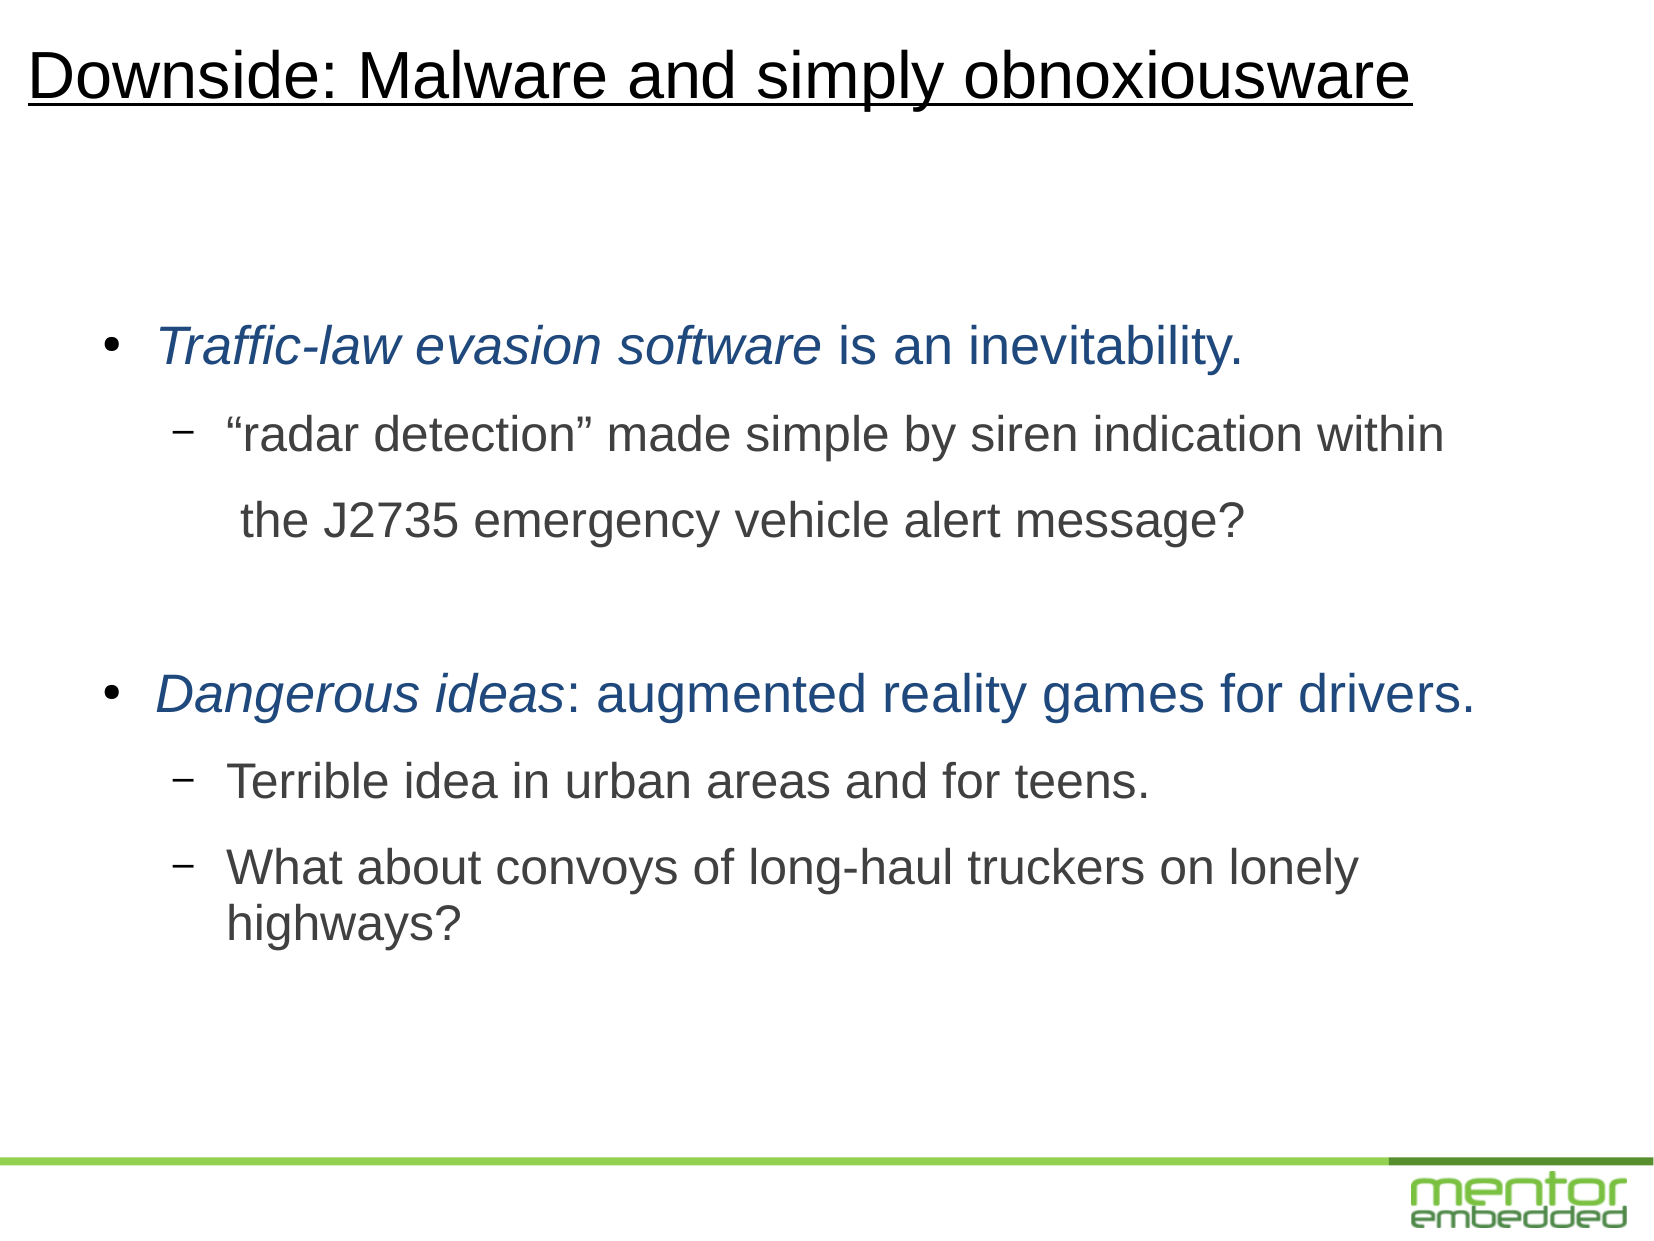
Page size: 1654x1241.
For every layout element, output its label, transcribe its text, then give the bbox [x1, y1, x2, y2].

title Downside: Malware and simply obnoxiousware [27, 13, 1640, 138]
picture [1411, 1171, 1627, 1228]
list Traffic-law evasion software is an inevitability. “radar detection” made simple by siren indication within the J2735 emergency vehicle alert message? Dangerous ideas: augmented reality games for drivers. Terrible idea in urban areas and for teens. What about convoys of long-haul truckers on lonely highways? [84, 315, 1540, 1035]
